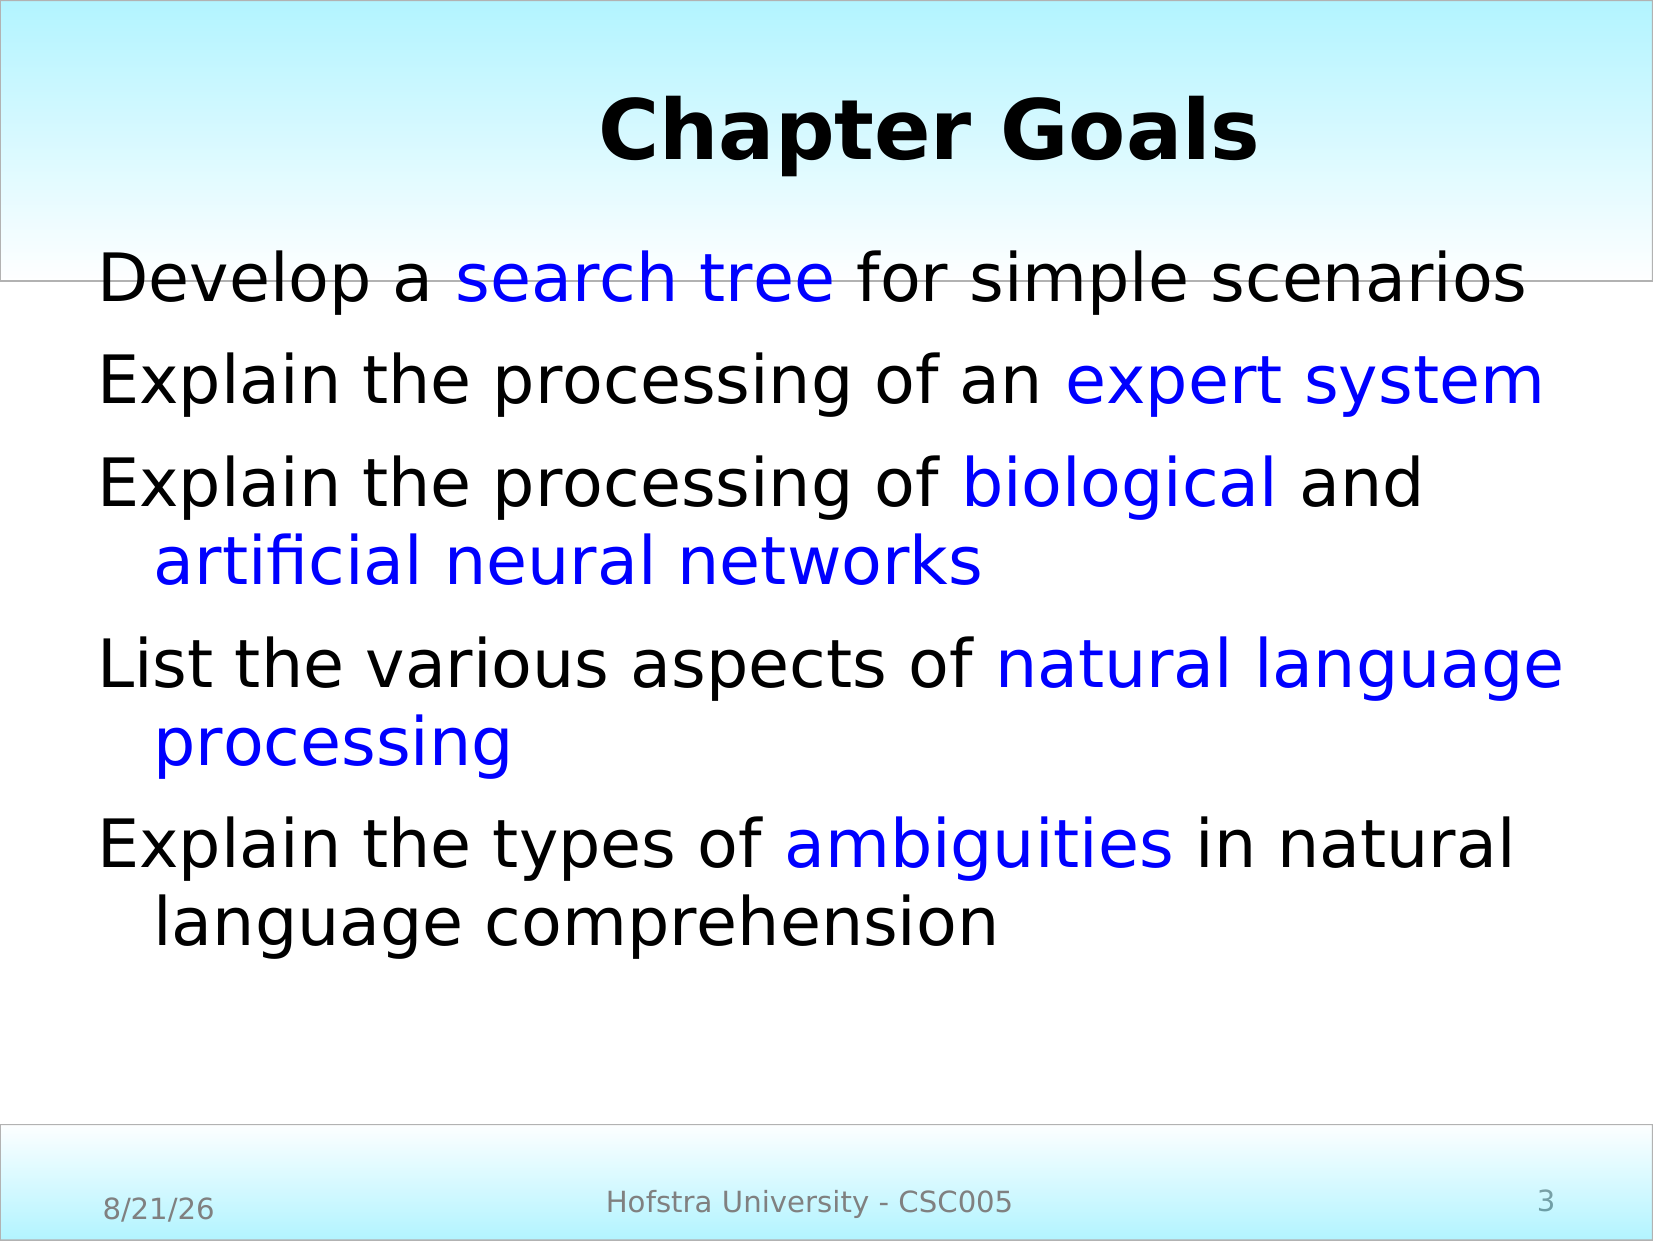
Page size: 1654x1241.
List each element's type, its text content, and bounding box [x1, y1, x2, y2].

list Develop a search tree for simple scenarios Explain the processing of an expert system Explain the processing of biological and artificial neural networks List the various aspects of natural language processing Explain the types of ambiguities in natural language comprehension [82, 231, 1598, 1241]
title Chapter Goals [247, 27, 1612, 235]
